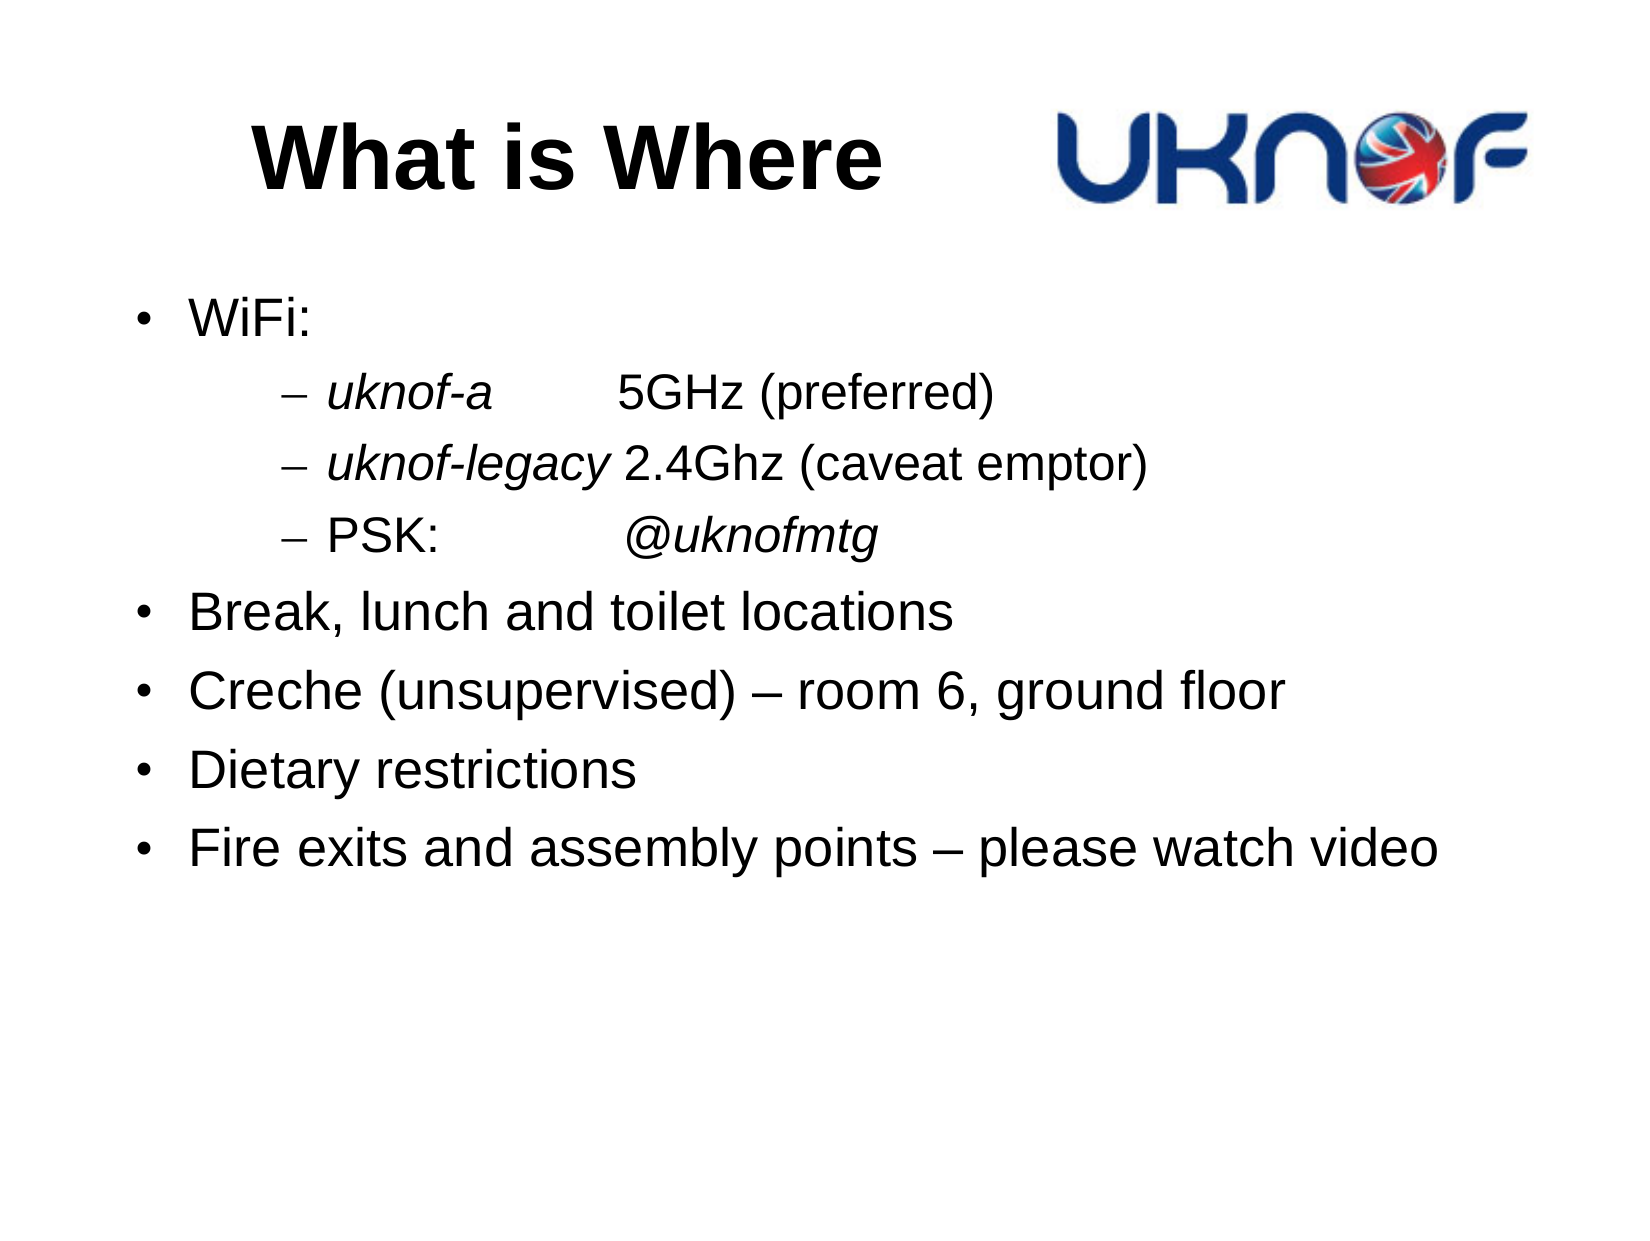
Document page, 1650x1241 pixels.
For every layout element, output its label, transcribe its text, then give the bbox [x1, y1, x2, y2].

list WiFi: uknof-a 5GHz (preferred) uknof-legacy 2.4Ghz (caveat emptor) PSK: @uknofmtg Break, lunch and toilet locations Creche (unsupervised) – room 6, ground floor Dietary restrictions Fire exits and assembly points – please watch video [75, 287, 1576, 1094]
picture [1050, 93, 1536, 225]
title What is Where [123, 37, 1013, 279]
